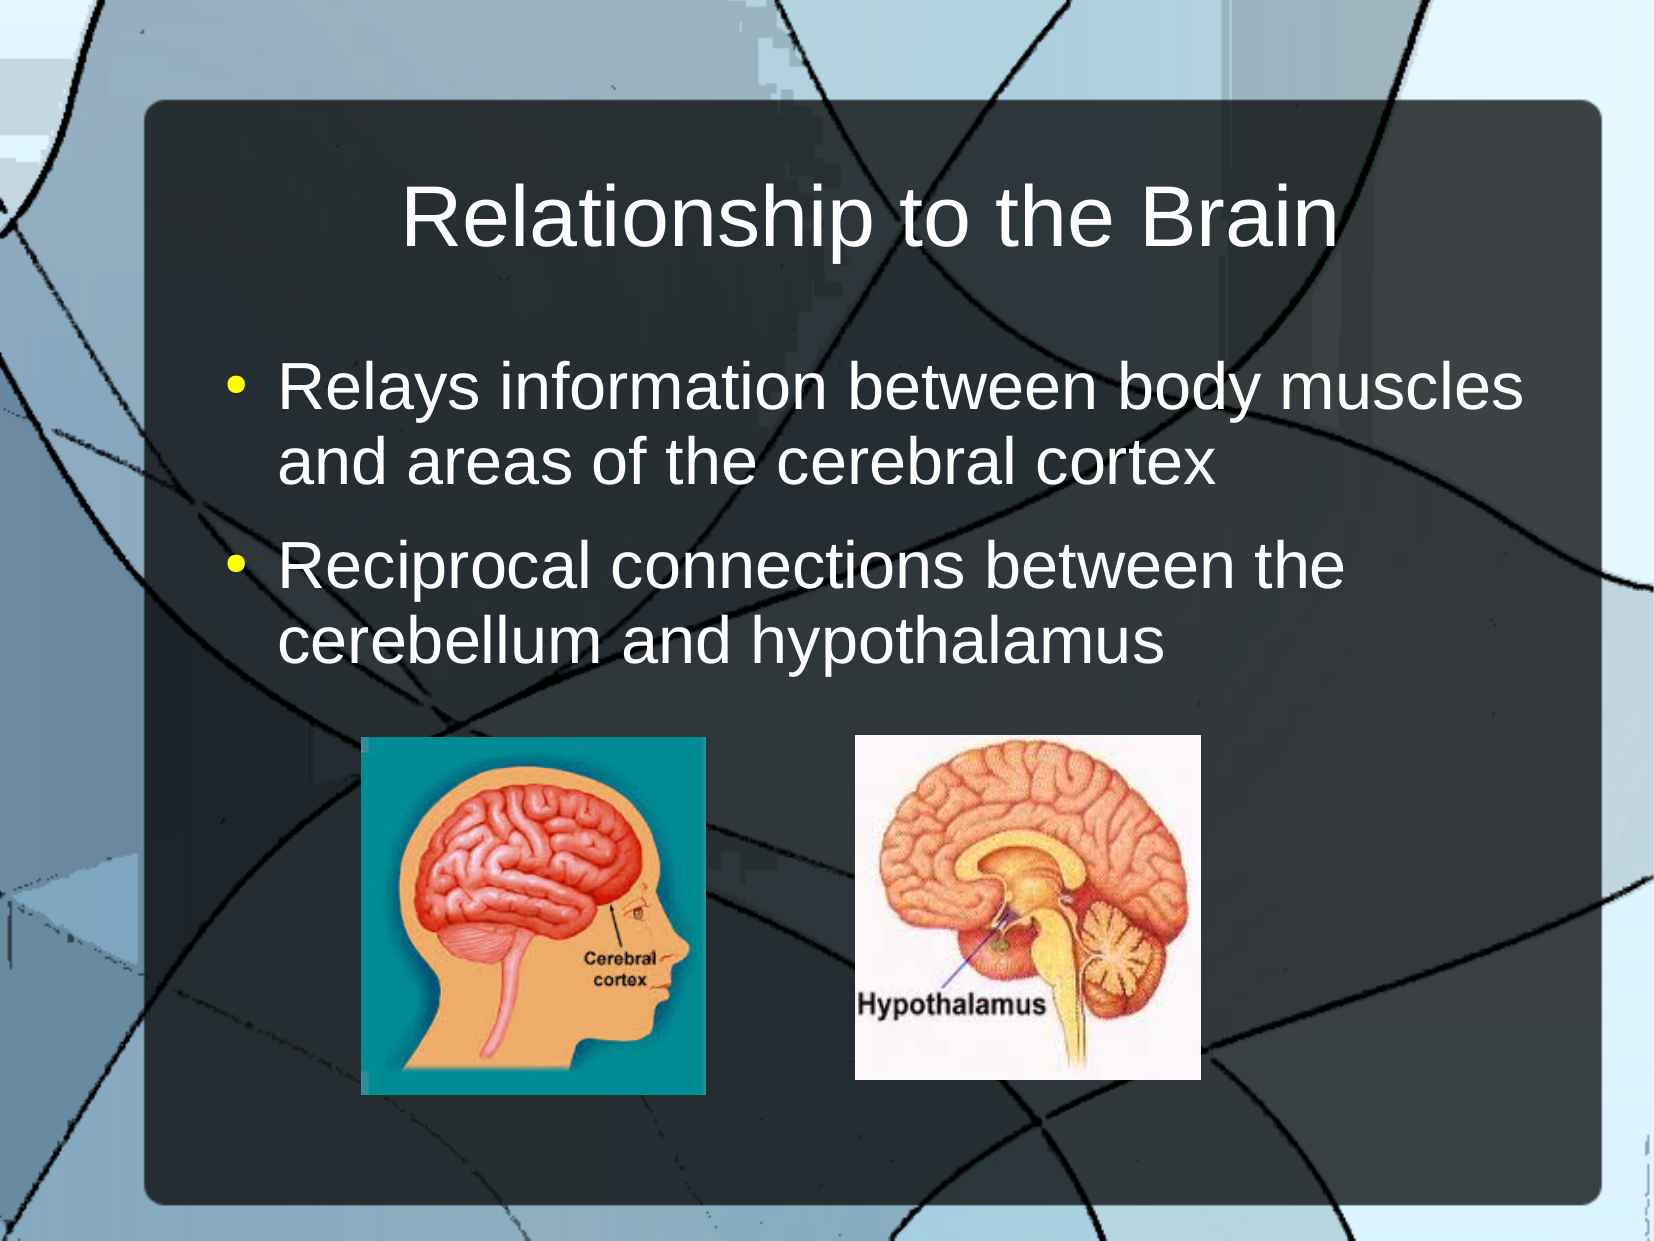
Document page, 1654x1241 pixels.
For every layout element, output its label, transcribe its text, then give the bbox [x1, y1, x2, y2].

list Relays information between body muscles and areas of the cerebral cortex Reciprocal connections between the cerebellum and hypothalamus [206, 349, 1571, 1034]
title Relationship to the Brain [159, 108, 1583, 325]
picture [0, 0, 1654, 1241]
